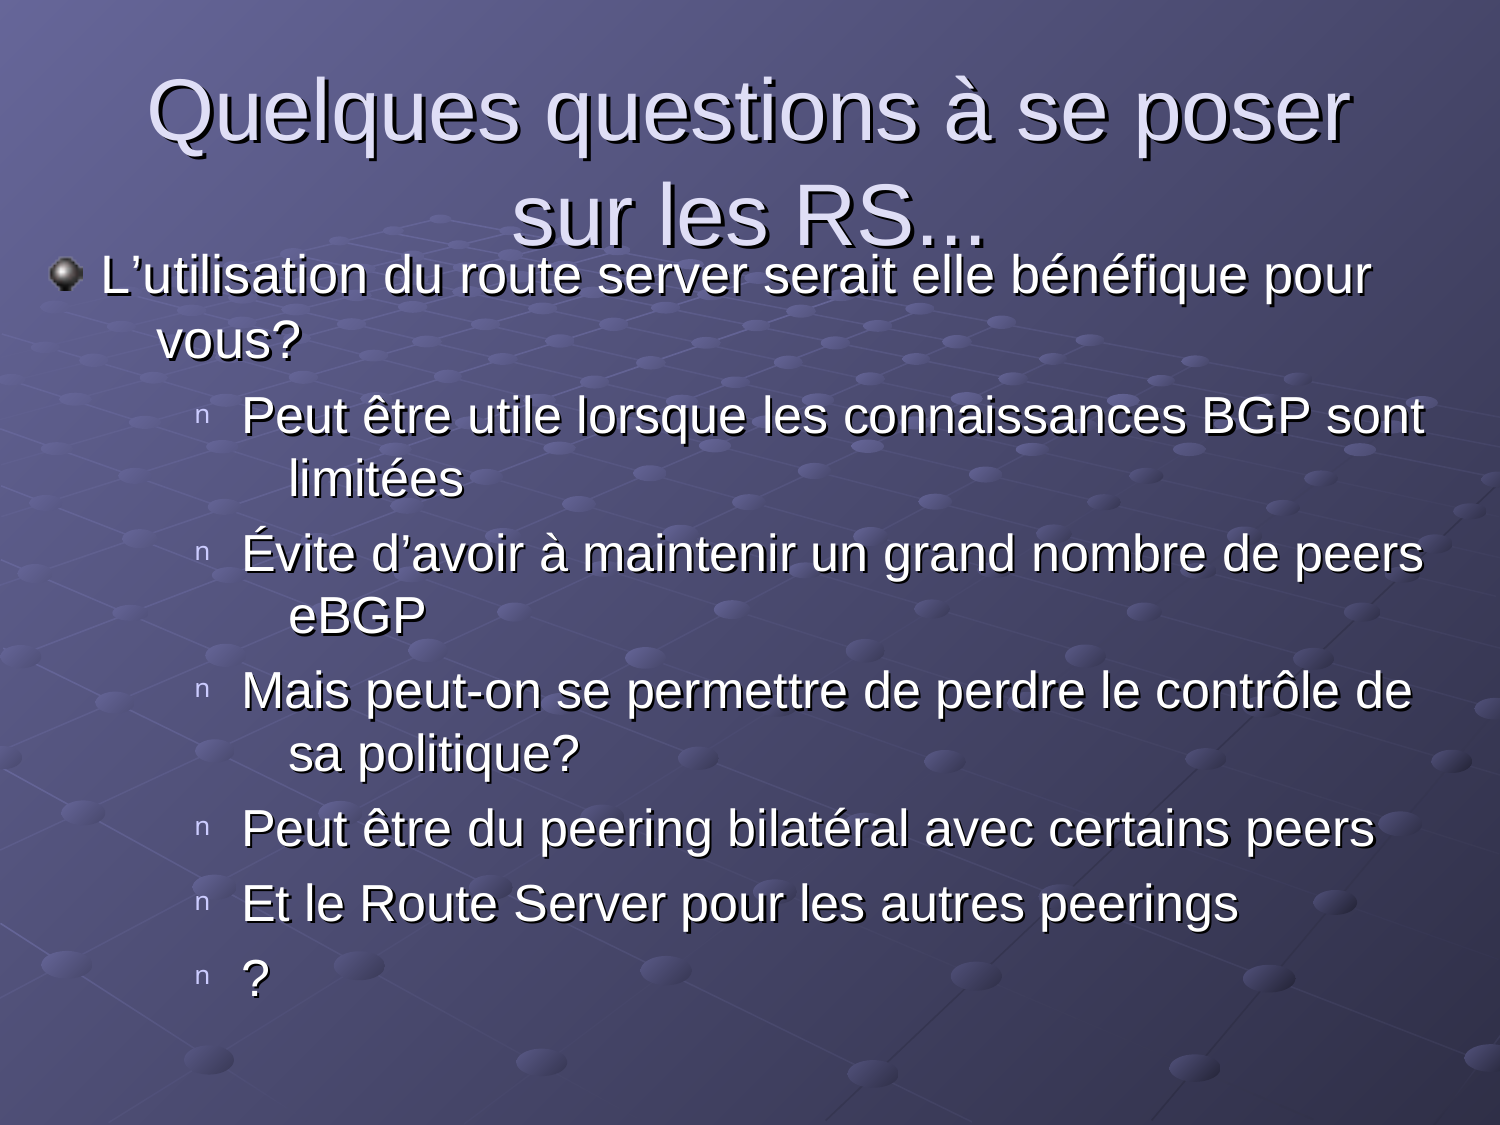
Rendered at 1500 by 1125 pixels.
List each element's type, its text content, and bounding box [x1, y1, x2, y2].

title Quelques questions à se poser sur les RS... [75, 45, 1426, 231]
list L’utilisation du route server serait elle bénéfique pour vous? Peut être utile lorsque les connaissances BGP sont limitées Évite d’avoir à maintenir un grand nombre de peers eBGP Mais peut-on se permettre de perdre le contrôle de sa politique? Peut être du peering bilatéral avec certains peers Et le Route Server pour les autres peerings ? [29, 231, 1471, 1071]
